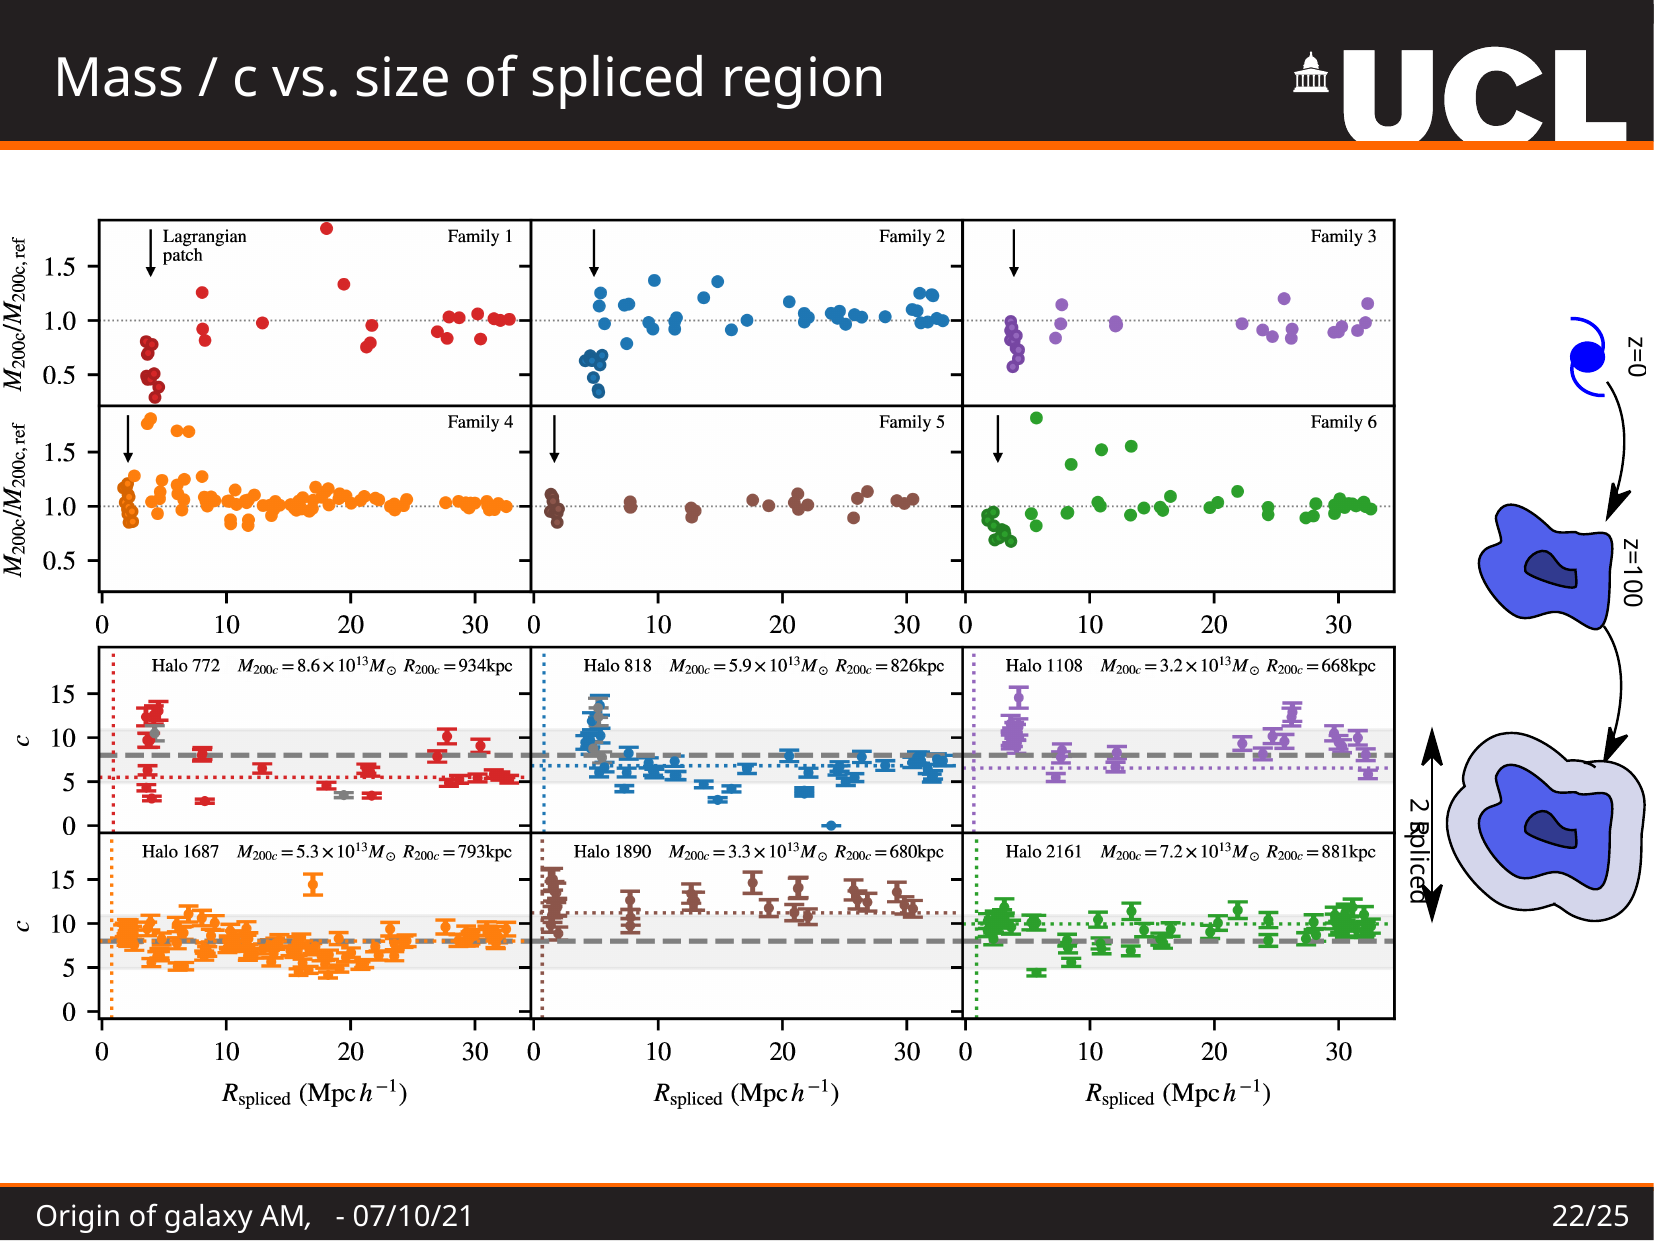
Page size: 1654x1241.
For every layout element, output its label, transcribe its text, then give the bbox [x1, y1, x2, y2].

picture [0, 196, 1646, 1137]
title Mass / c vs. size of spliced region [0, 0, 1329, 152]
